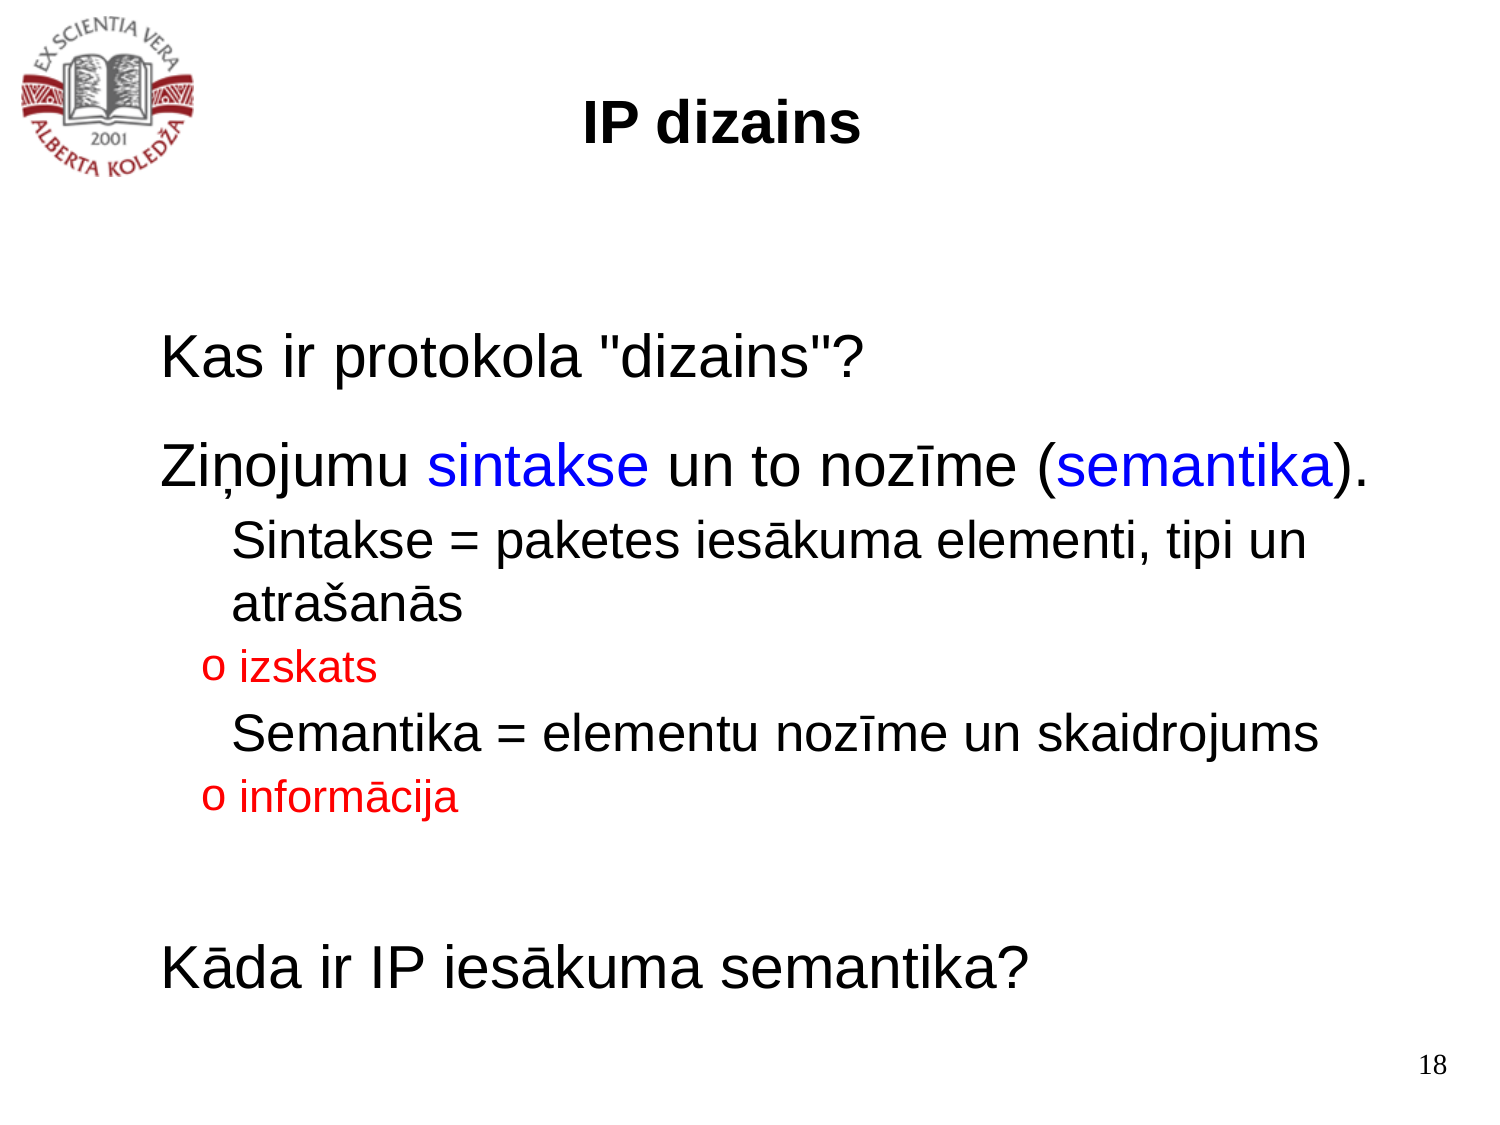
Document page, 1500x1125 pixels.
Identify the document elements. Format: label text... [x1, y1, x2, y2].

title IP dizains [50, 62, 1374, 175]
list Kas ir protokola "dizains"? Ziņojumu sintakse un to nozīme (semantika). Sintakse = paketes iesākuma elementi, tipi un atrašanās izskats Semantika = elementu nozīme un skaidrojums informācija Kāda ir IP iesākuma semantika? [74, 200, 1463, 1101]
picture [21, 16, 194, 177]
